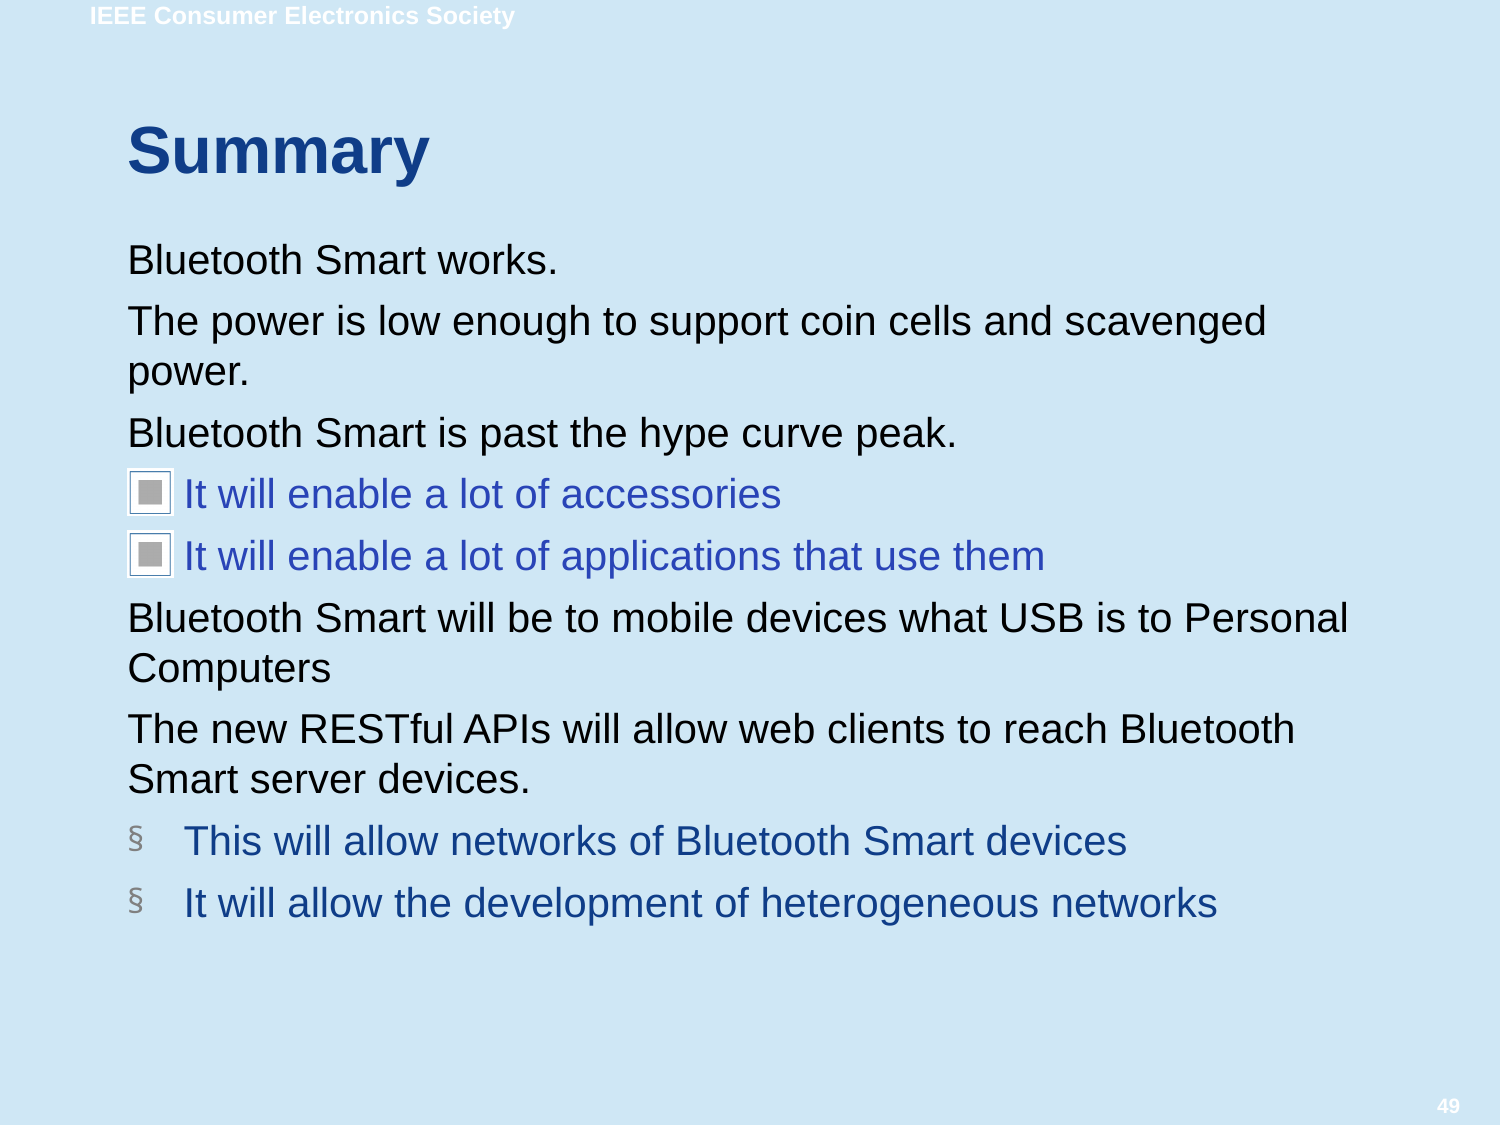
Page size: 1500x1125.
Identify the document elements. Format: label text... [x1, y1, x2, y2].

list Bluetooth Smart works. The power is low enough to support coin cells and scavenged power. Bluetooth Smart is past the hype curve peak. It will enable a lot of accessories It will enable a lot of applications that use them Bluetooth Smart will be to mobile devices what USB is to Personal Computers The new RESTful APIs will allow web clients to reach Bluetooth Smart server devices. This will allow networks of Bluetooth Smart devices It will allow the development of heterogeneous networks [112, 224, 1388, 1000]
title Summary [112, 99, 1388, 200]
